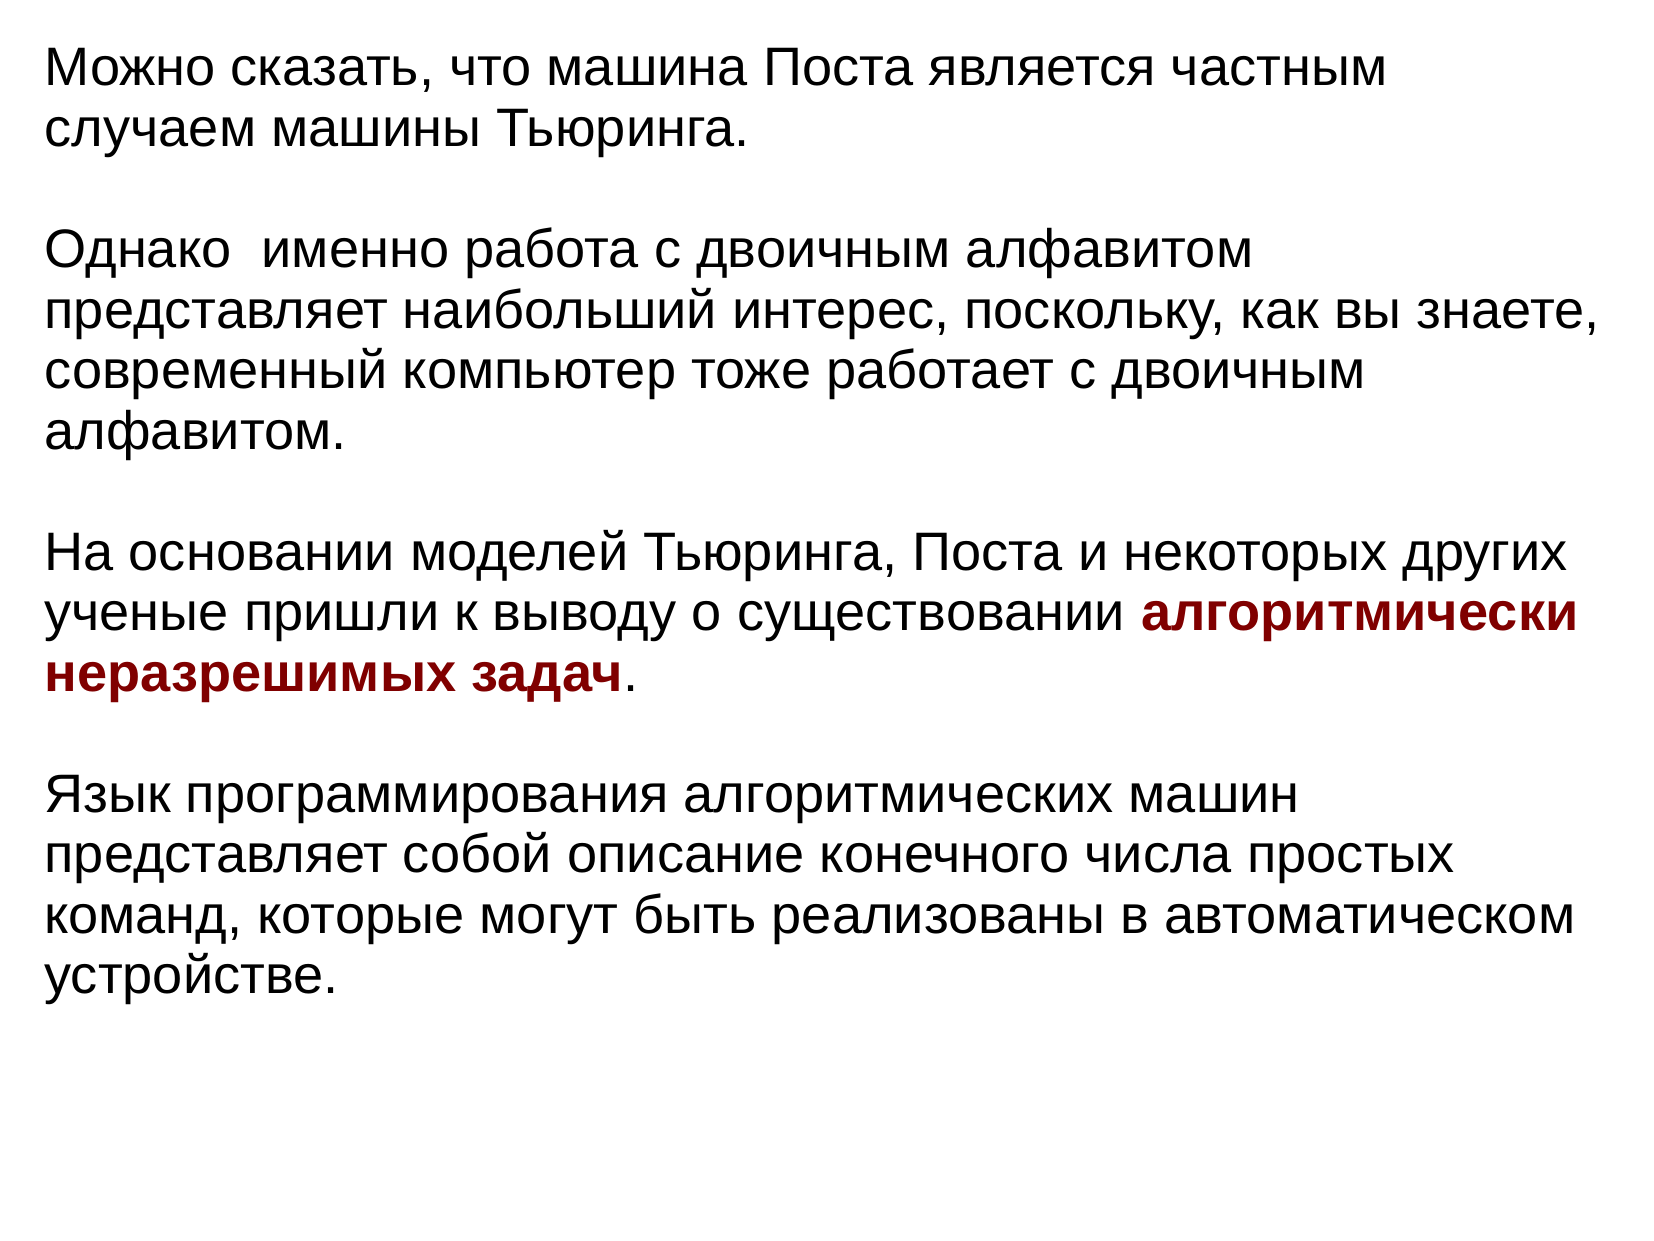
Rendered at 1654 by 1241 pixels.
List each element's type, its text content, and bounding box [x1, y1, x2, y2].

text_box Можно сказать, что машина Поста является частным случаем машины Тьюринга. Однако именно работа с двоичным алфавитом представляет наибольший интерес, поскольку, как вы знаете, современный компьютер тоже работает с двоичным алфавитом. На основании моделей Тьюринга, Поста и некоторых других ученые пришли к выводу о существовании алгоритмически неразрешимых задач. Язык программирования алгоритмических машин представляет собой описание конечного числа простых команд, которые могут быть реализованы в автоматическом устройстве. [29, 29, 1625, 1017]
